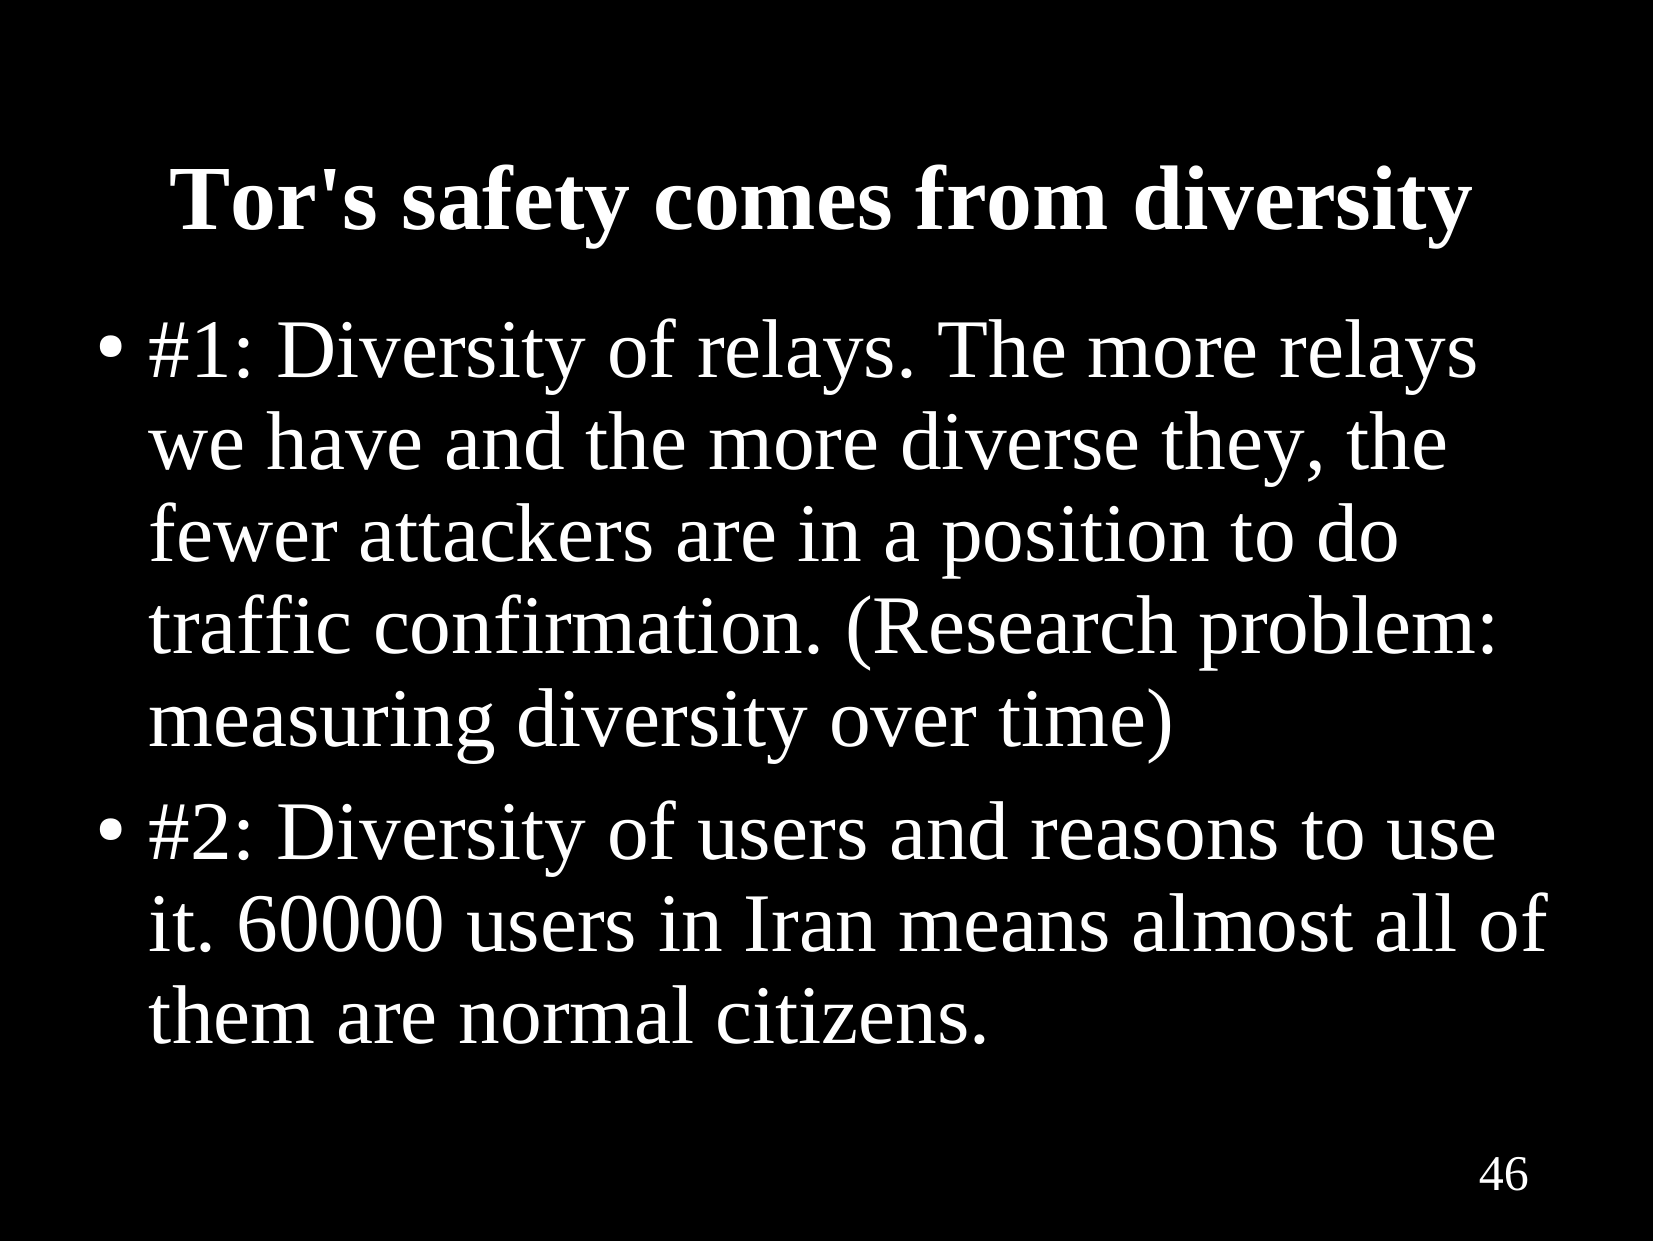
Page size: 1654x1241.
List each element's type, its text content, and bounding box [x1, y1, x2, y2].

list #1: Diversity of relays. The more relays we have and the more diverse they, the fewer attackers are in a position to do traffic confirmation. (Research problem: measuring diversity over time) #2: Diversity of users and reasons to use it. 60000 users in Iran means almost all of them are normal citizens. [78, 302, 1569, 1183]
title Tor's safety comes from diversity [85, 102, 1560, 294]
